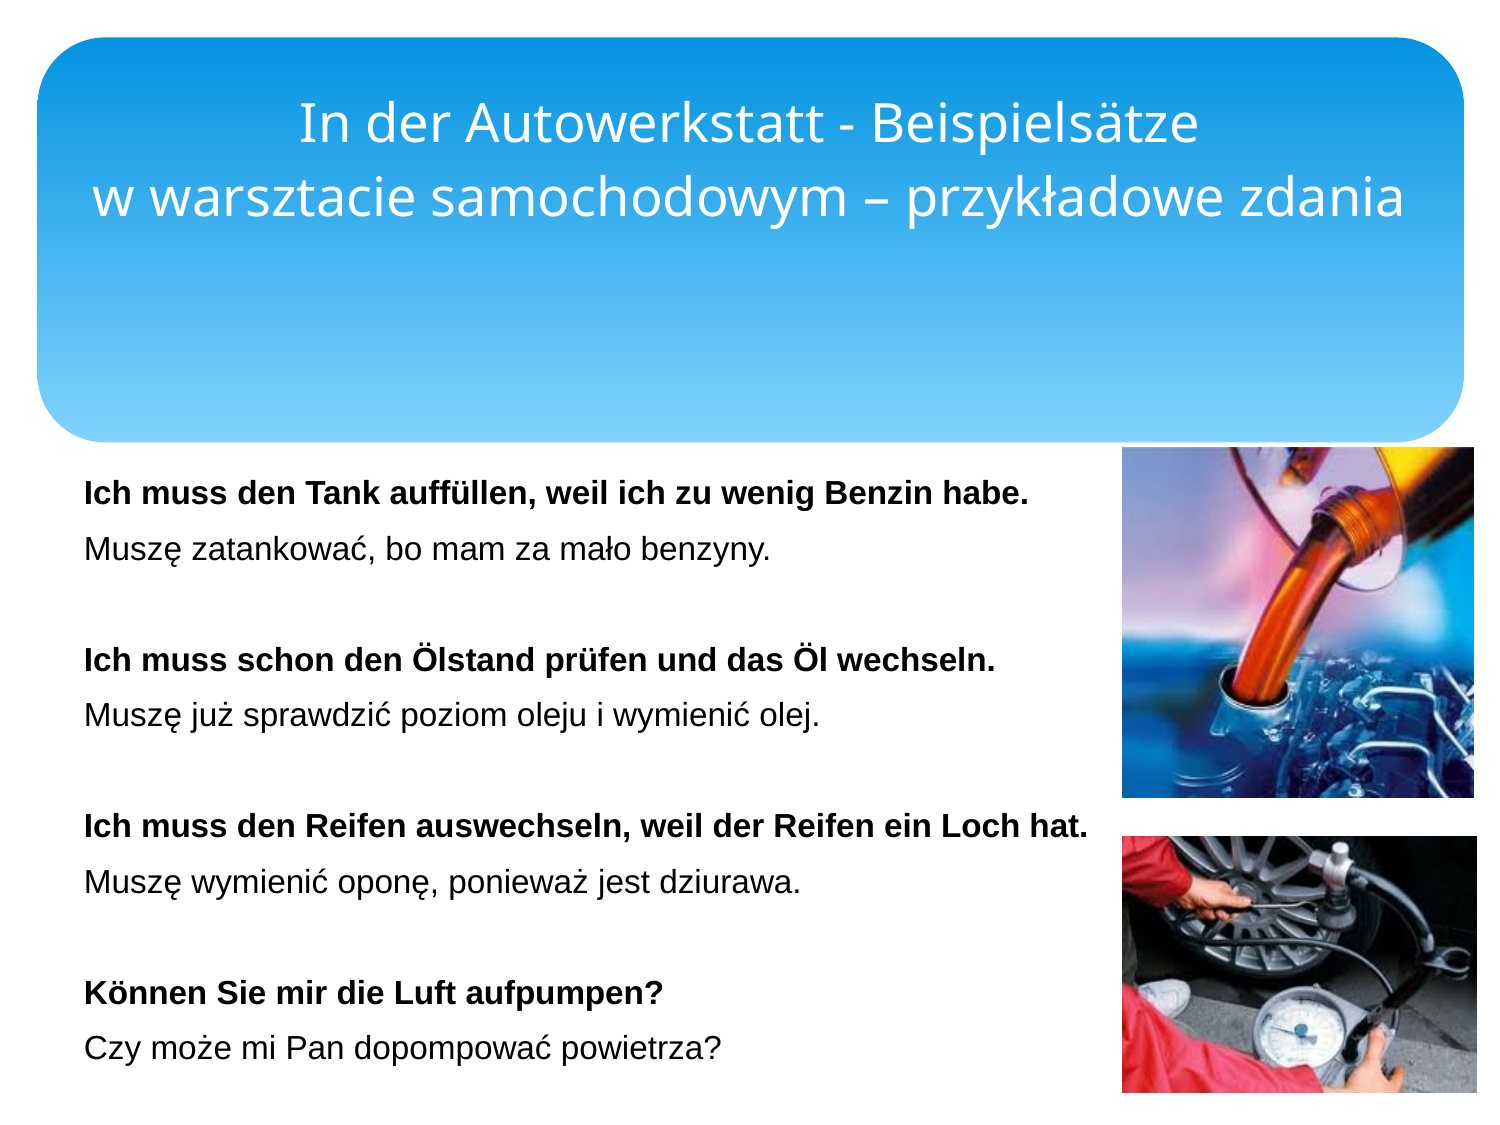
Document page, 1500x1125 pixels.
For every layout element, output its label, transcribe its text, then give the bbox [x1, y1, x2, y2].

picture [1122, 447, 1474, 798]
title In der Autowerkstatt - Beispielsätze w warsztacie samochodowym – przykładowe zdania [75, 62, 1425, 254]
subtitle Ich muss den Tank auffüllen, weil ich zu wenig Benzin habe. Muszę zatankować, bo mam za mało benzyny. Ich muss schon den Ölstand prüfen und das Öl wechseln. Muszę już sprawdzić poziom oleju i wymienić olej. Ich muss den Reifen auswechseln, weil der Reifen ein Loch hat. Muszę wymienić oponę, ponieważ jest dziurawa. Können Sie mir die Luft aufpumpen? Czy może mi Pan dopompować powietrza? [83, 459, 1300, 1063]
picture [1122, 836, 1477, 1093]
